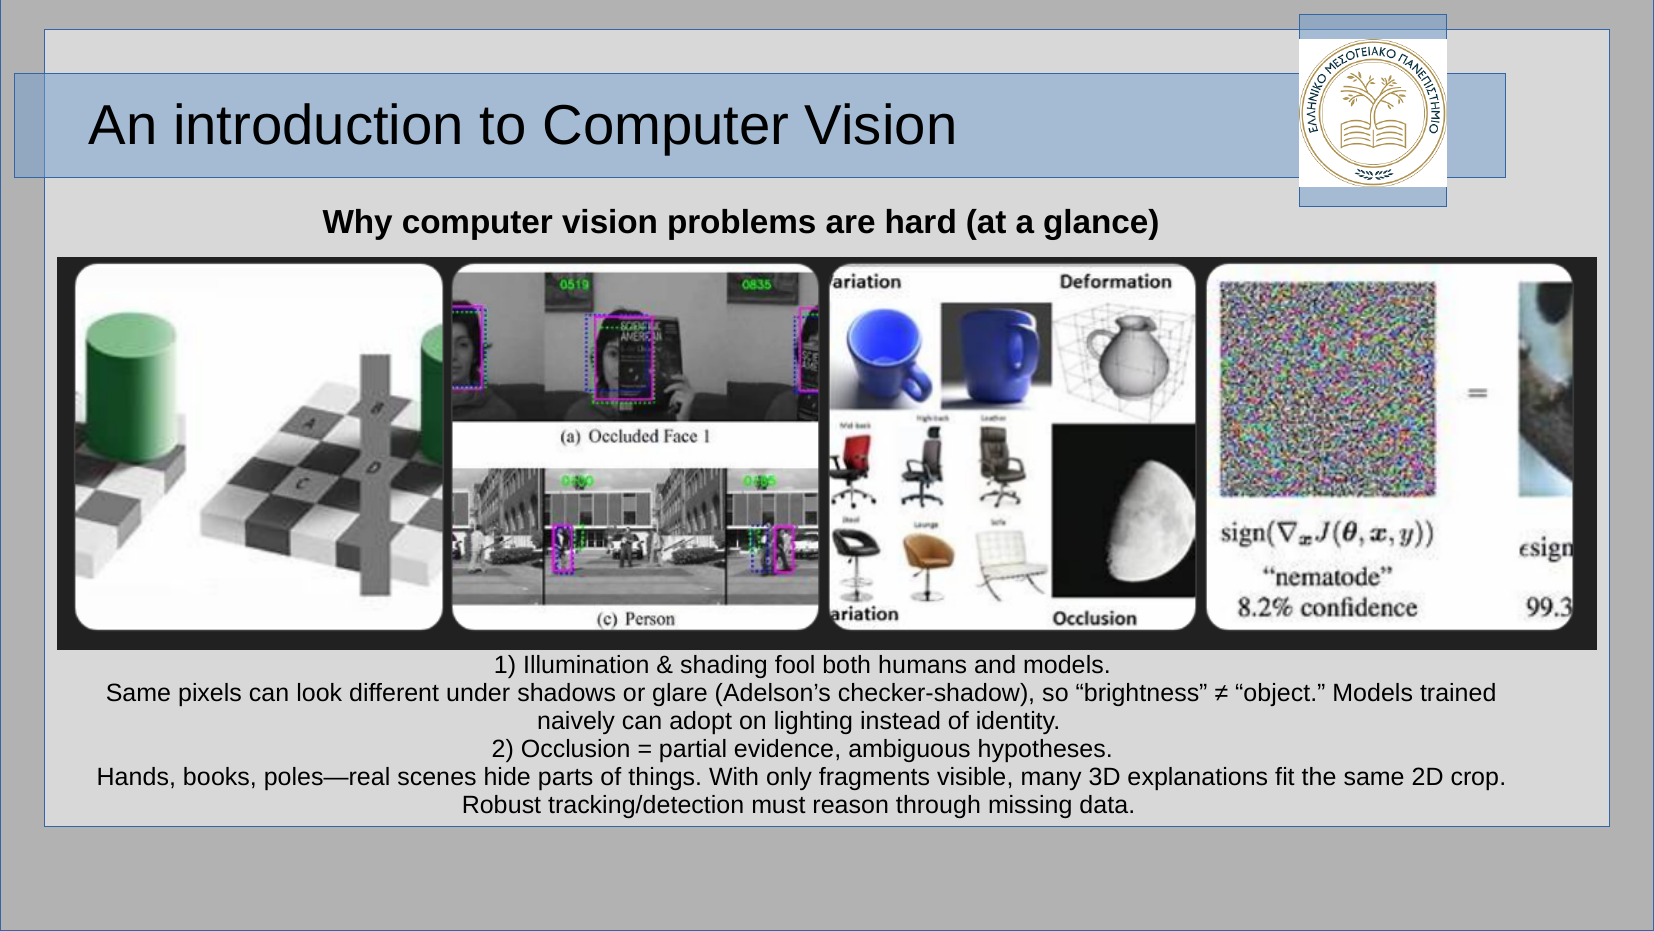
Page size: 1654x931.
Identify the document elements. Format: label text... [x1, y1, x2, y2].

title An introduction to Computer Vision [1447, 73, 1506, 178]
text_box Why computer vision problems are hard (at a glance) [66, 177, 1418, 257]
picture [57, 257, 1597, 650]
title An introduction to Computer Vision [88, 73, 1299, 177]
picture [1299, 39, 1447, 187]
text_box 1) Illumination & shading fool both humans and models. Same pixels can look different under shadows or glare (Adelson’s checker-shadow), so “brightness” ≠ “object.” Models trained naively can adopt on lighting instead of identity. 2) Occlusion = partial evidence, ambiguous hypotheses. Hands, books, poles—real scenes hide parts of things. With only fragments visible, many 3D explanations fit the same 2D crop. Robust tracking/detection must reason through missing data. [70, 650, 1536, 931]
